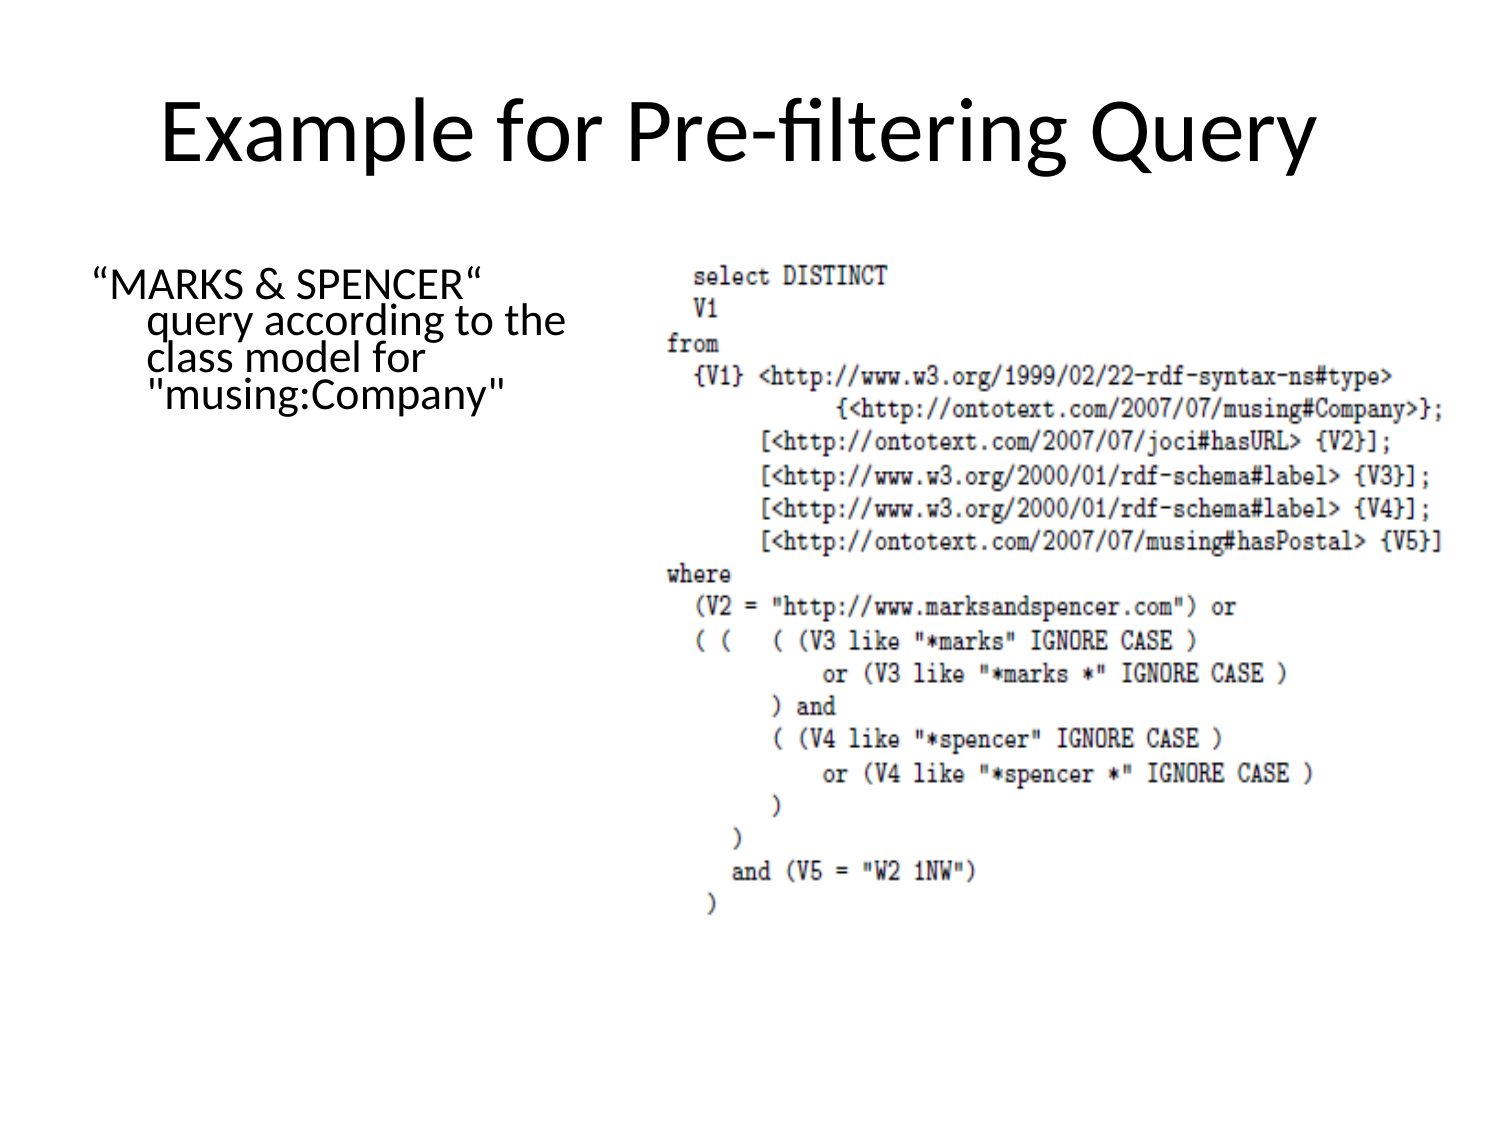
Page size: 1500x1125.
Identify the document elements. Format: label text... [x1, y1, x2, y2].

list “MARKS & SPENCER“ query according to the class model for "musing:Company" [74, 262, 589, 516]
picture [589, 257, 1467, 961]
title Example for Pre-filtering Query [75, 21, 1426, 257]
